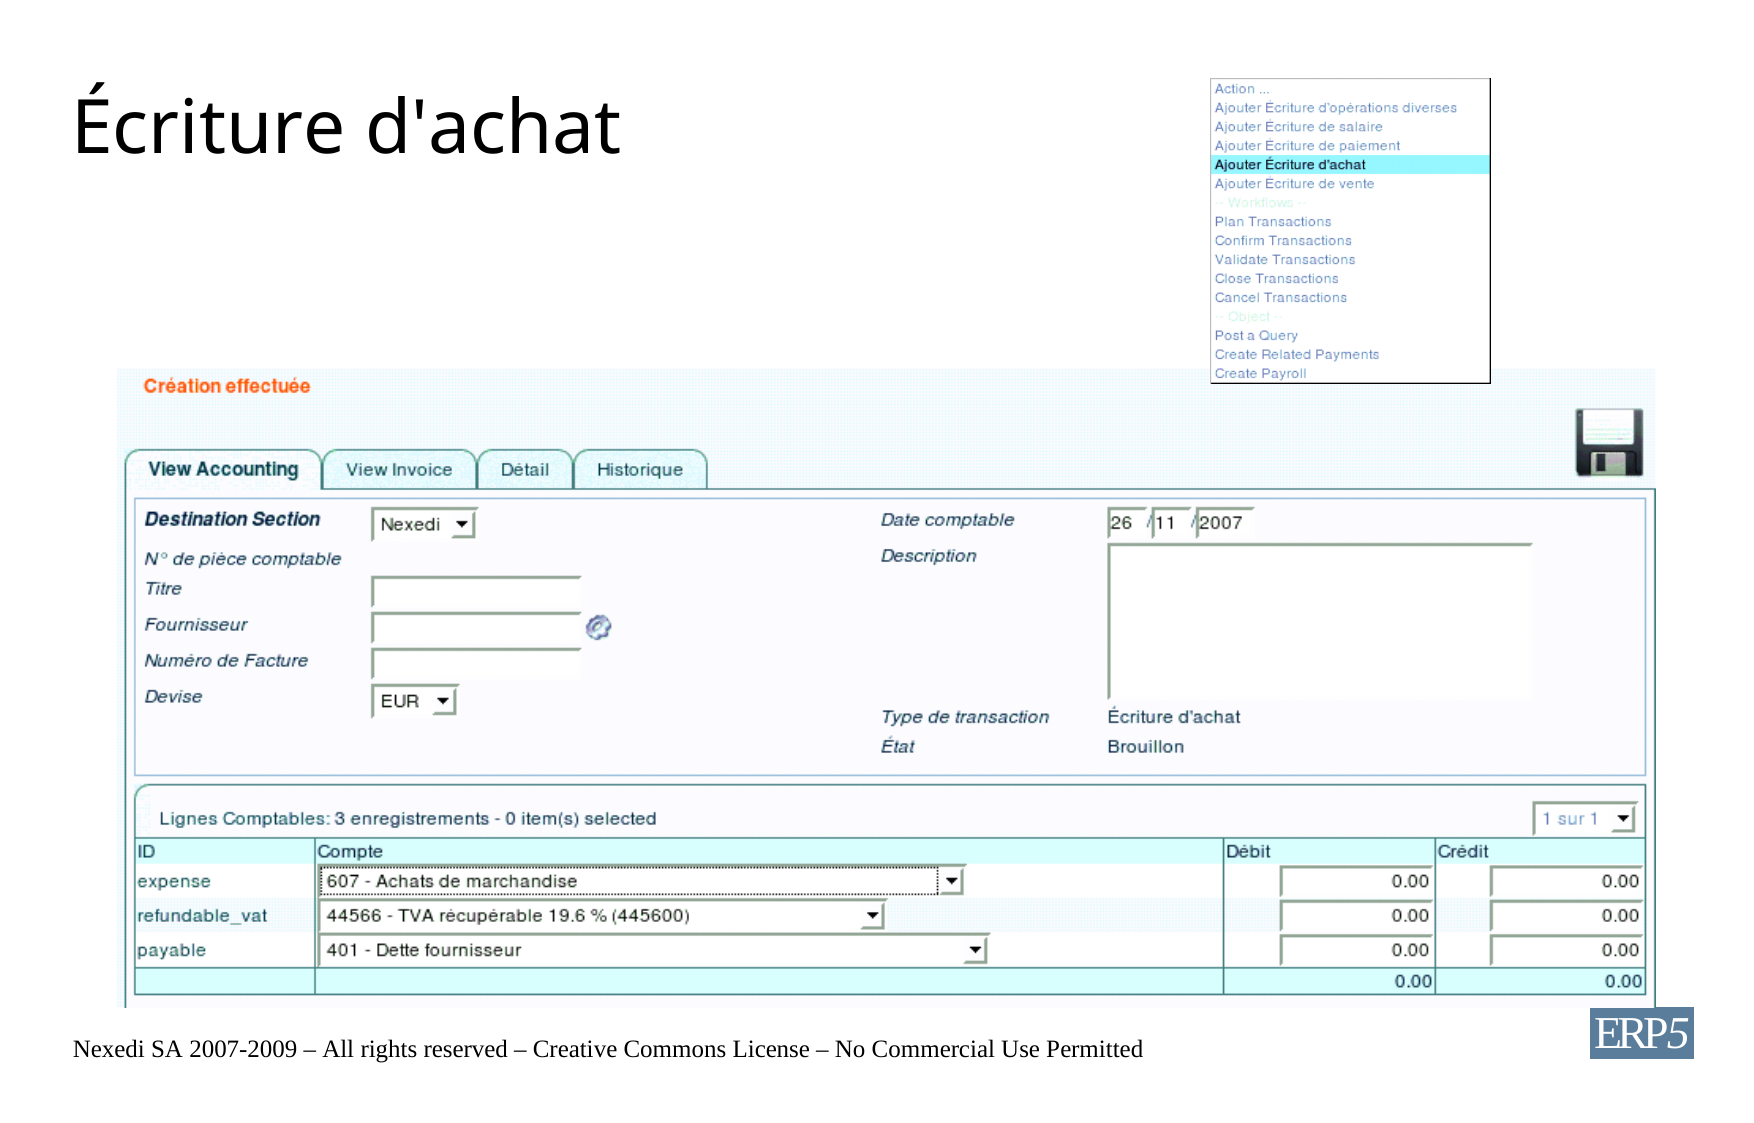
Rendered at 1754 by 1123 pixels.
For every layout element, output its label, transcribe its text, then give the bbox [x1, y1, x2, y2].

title Écriture d'achat [71, 63, 1707, 187]
picture [117, 78, 1656, 1008]
